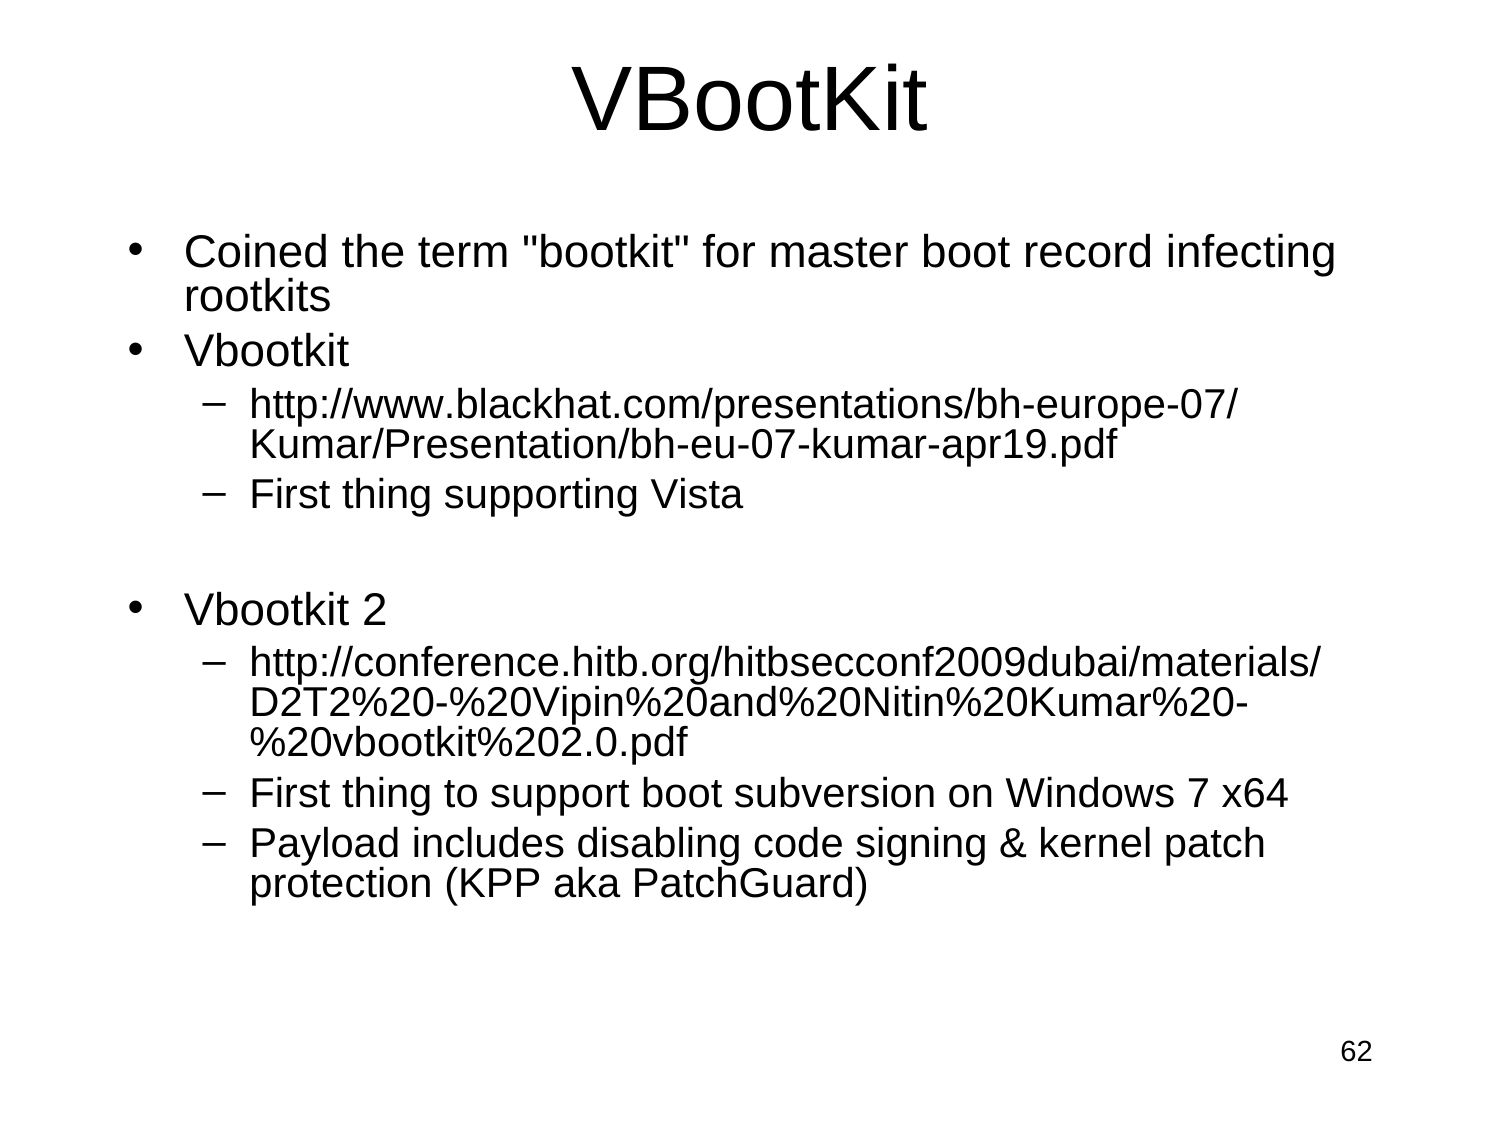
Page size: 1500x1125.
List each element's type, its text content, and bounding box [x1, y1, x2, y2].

text_box <number> [1074, 1025, 1388, 1101]
list Coined the term "bootkit" for master boot record infecting rootkits Vbootkit http://www.blackhat.com/presentations/bh-europe-07/Kumar/Presentation/bh-eu-07-kumar-apr19.pdf First thing supporting Vista Vbootkit 2 http://conference.hitb.org/hitbsecconf2009dubai/materials/D2T2%20-%20Vipin%20and%20Nitin%20Kumar%20-%20vbootkit%202.0.pdf First thing to support boot subversion on Windows 7 x64 Payload includes disabling code signing & kernel patch protection (KPP aka PatchGuard) [112, 224, 1388, 1000]
title VBootKit [0, 0, 1500, 188]
